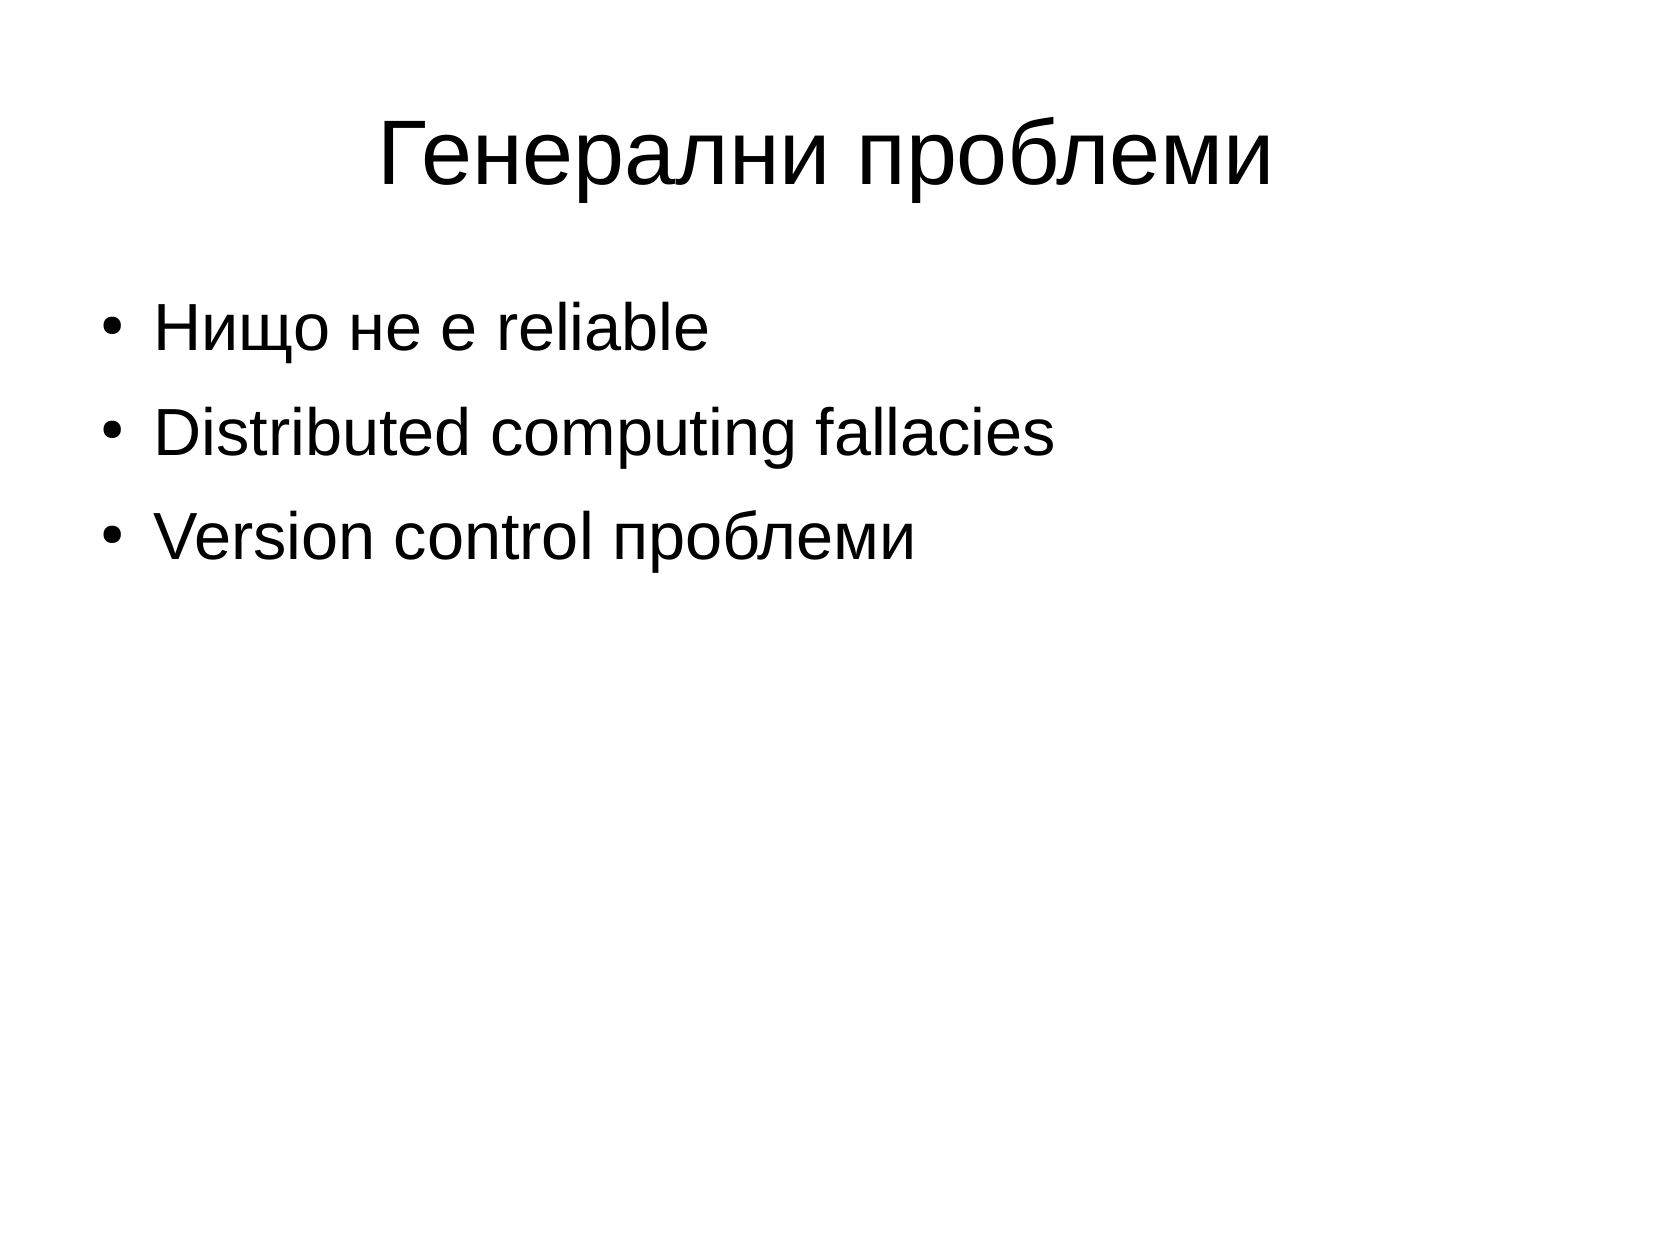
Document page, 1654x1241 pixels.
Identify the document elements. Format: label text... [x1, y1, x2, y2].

list Нищо не е reliable Distributed computing fallacies Version control проблеми [82, 290, 1538, 1010]
title Генерални проблеми [82, 49, 1571, 257]
